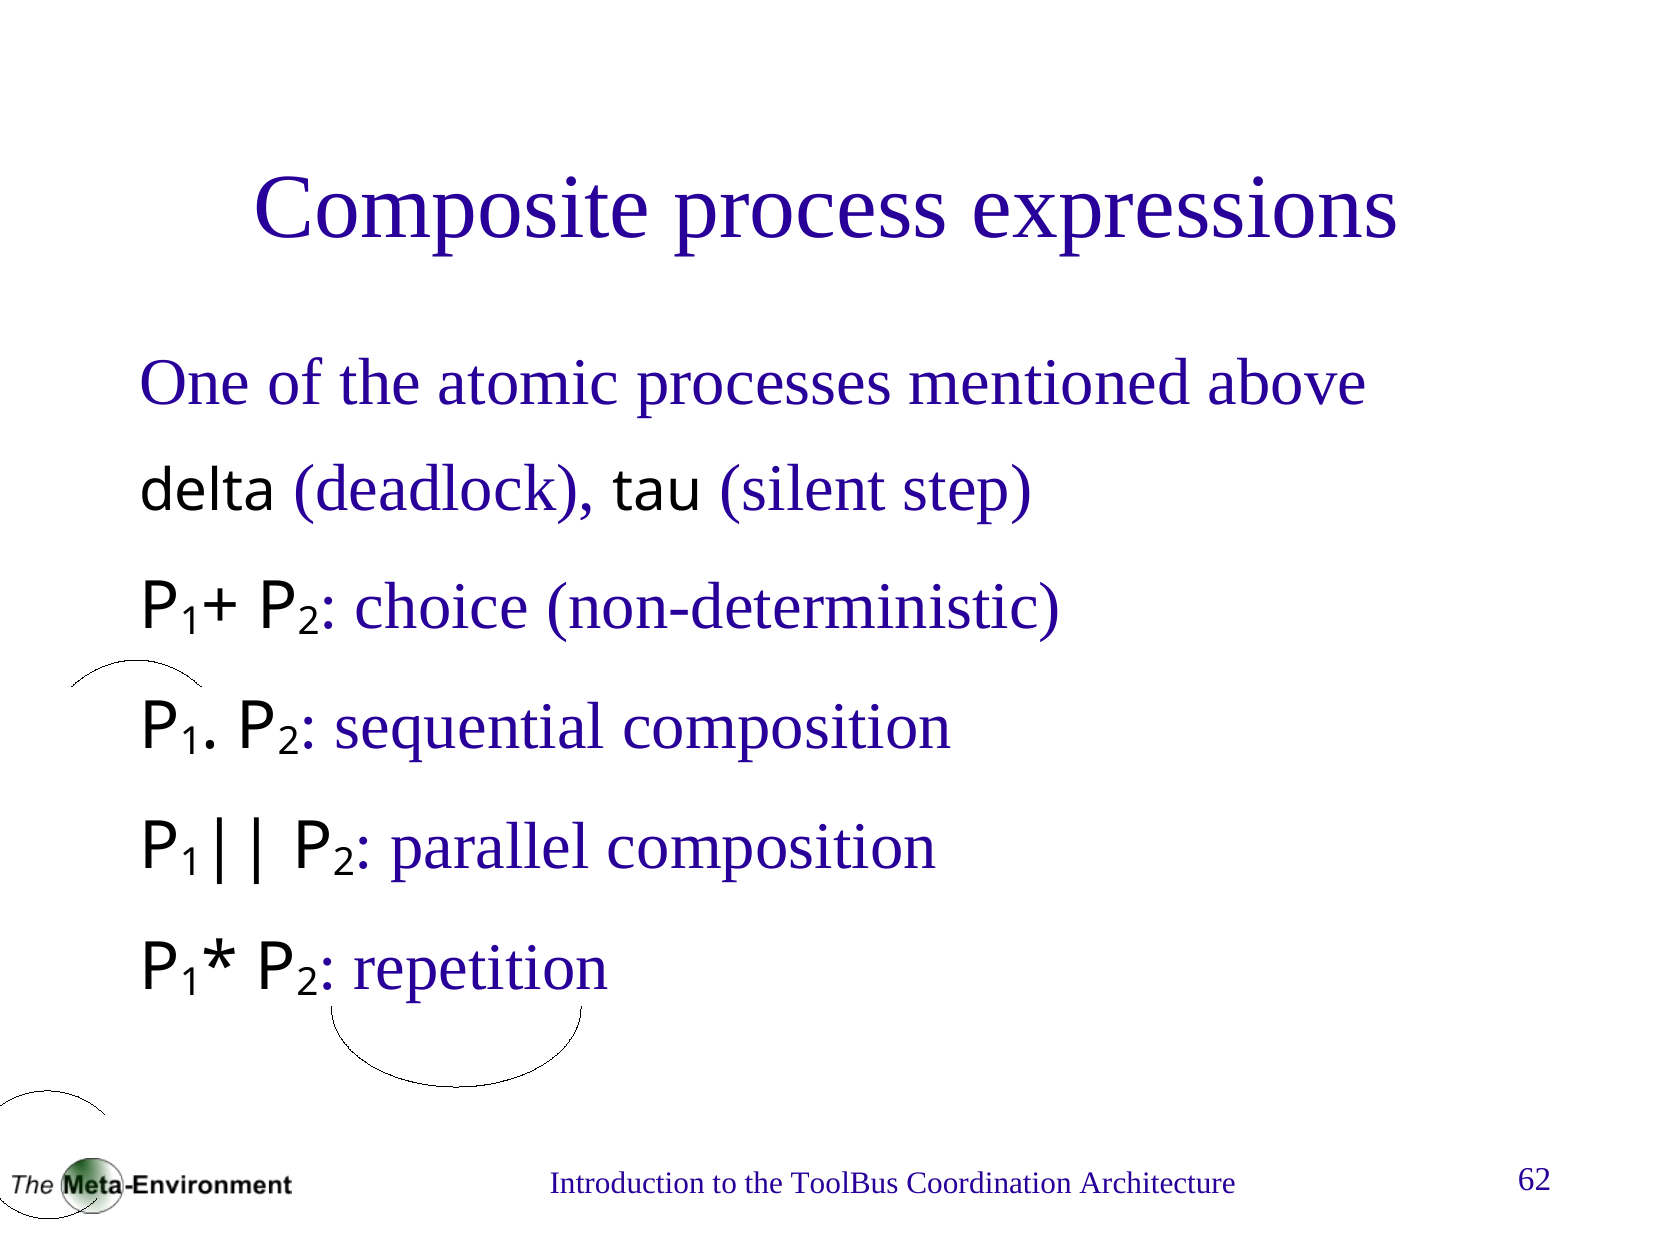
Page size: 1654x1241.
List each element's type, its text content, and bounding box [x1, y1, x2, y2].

list One of the atomic processes mentioned above delta (deadlock), tau (silent step) P1+ P2: choice (non-deterministic) P1. P2: sequential composition P1|| P2: parallel composition P1* P2: repetition [121, 344, 1534, 1127]
picture [12, 1158, 292, 1214]
title Composite process expressions [121, 102, 1534, 311]
